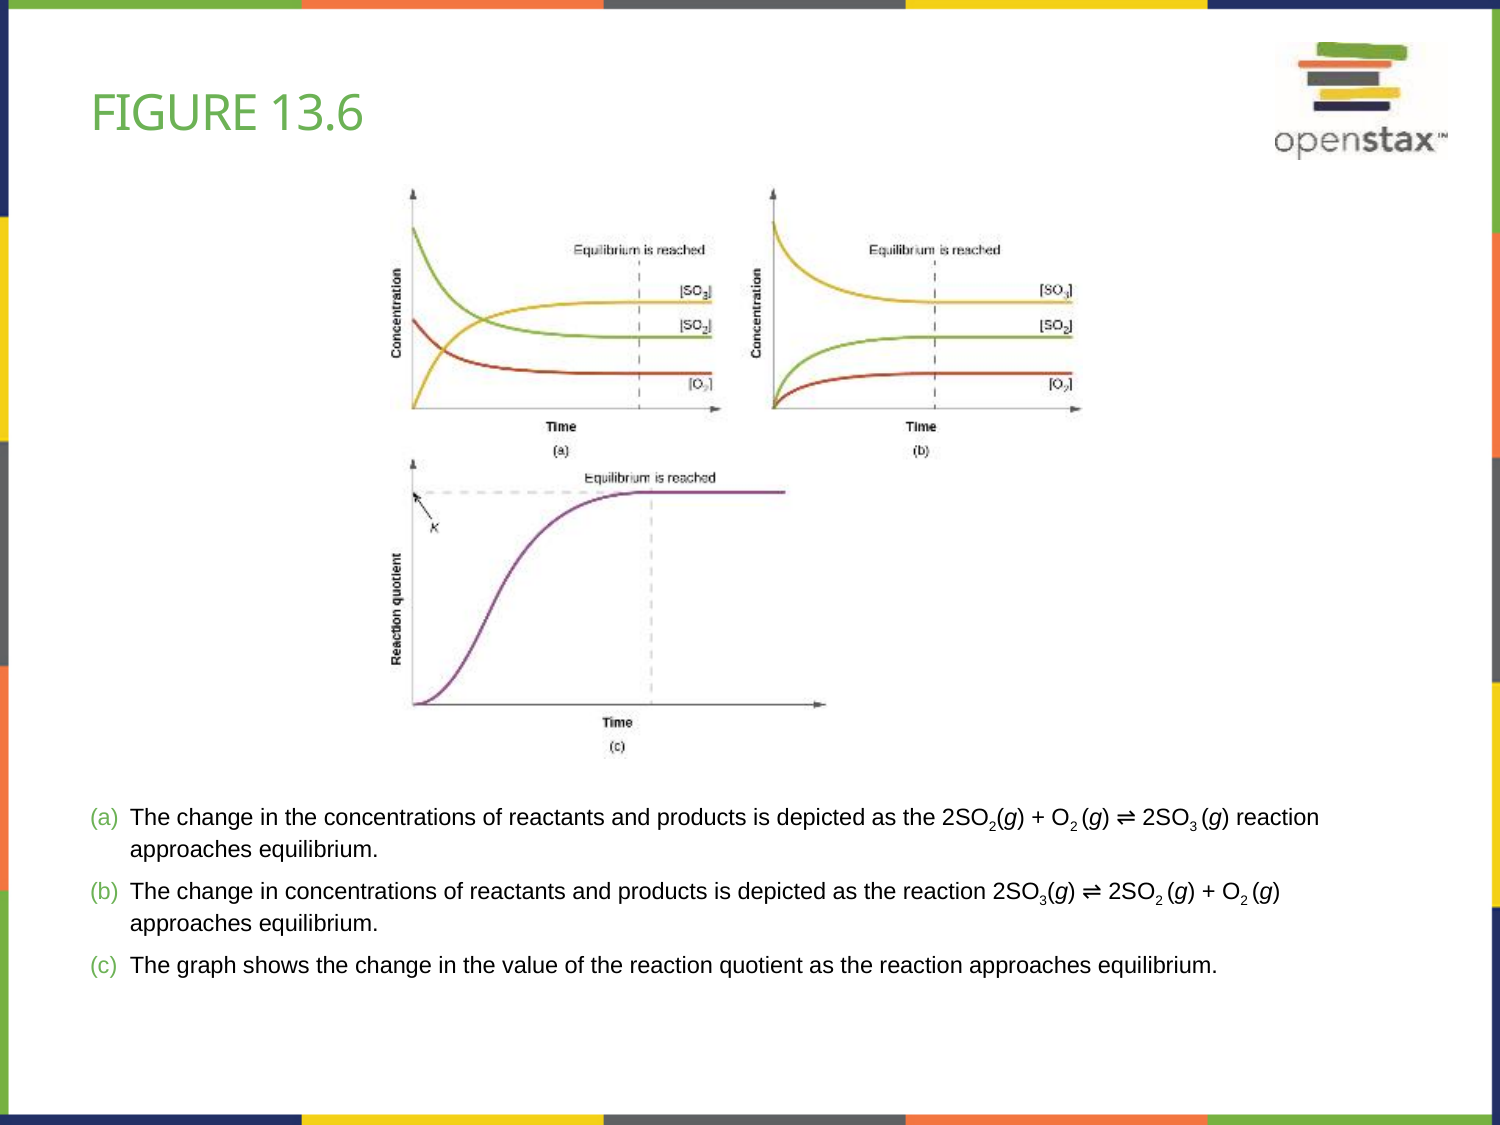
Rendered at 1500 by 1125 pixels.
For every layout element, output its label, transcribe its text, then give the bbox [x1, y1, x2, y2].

title Figure 13.6 [75, 39, 1398, 148]
picture [0, 0, 1500, 1125]
list The change in the concentrations of reactants and products is depicted as the 2SO2(g) + O2 (g) ⇌ 2SO3 (g) reaction approaches equilibrium. The change in concentrations of reactants and products is depicted as the reaction 2SO3(g) ⇌ 2SO2 (g) + O2 (g) approaches equilibrium. The graph shows the change in the value of the reaction quotient as the reaction approaches equilibrium. [75, 794, 1398, 986]
